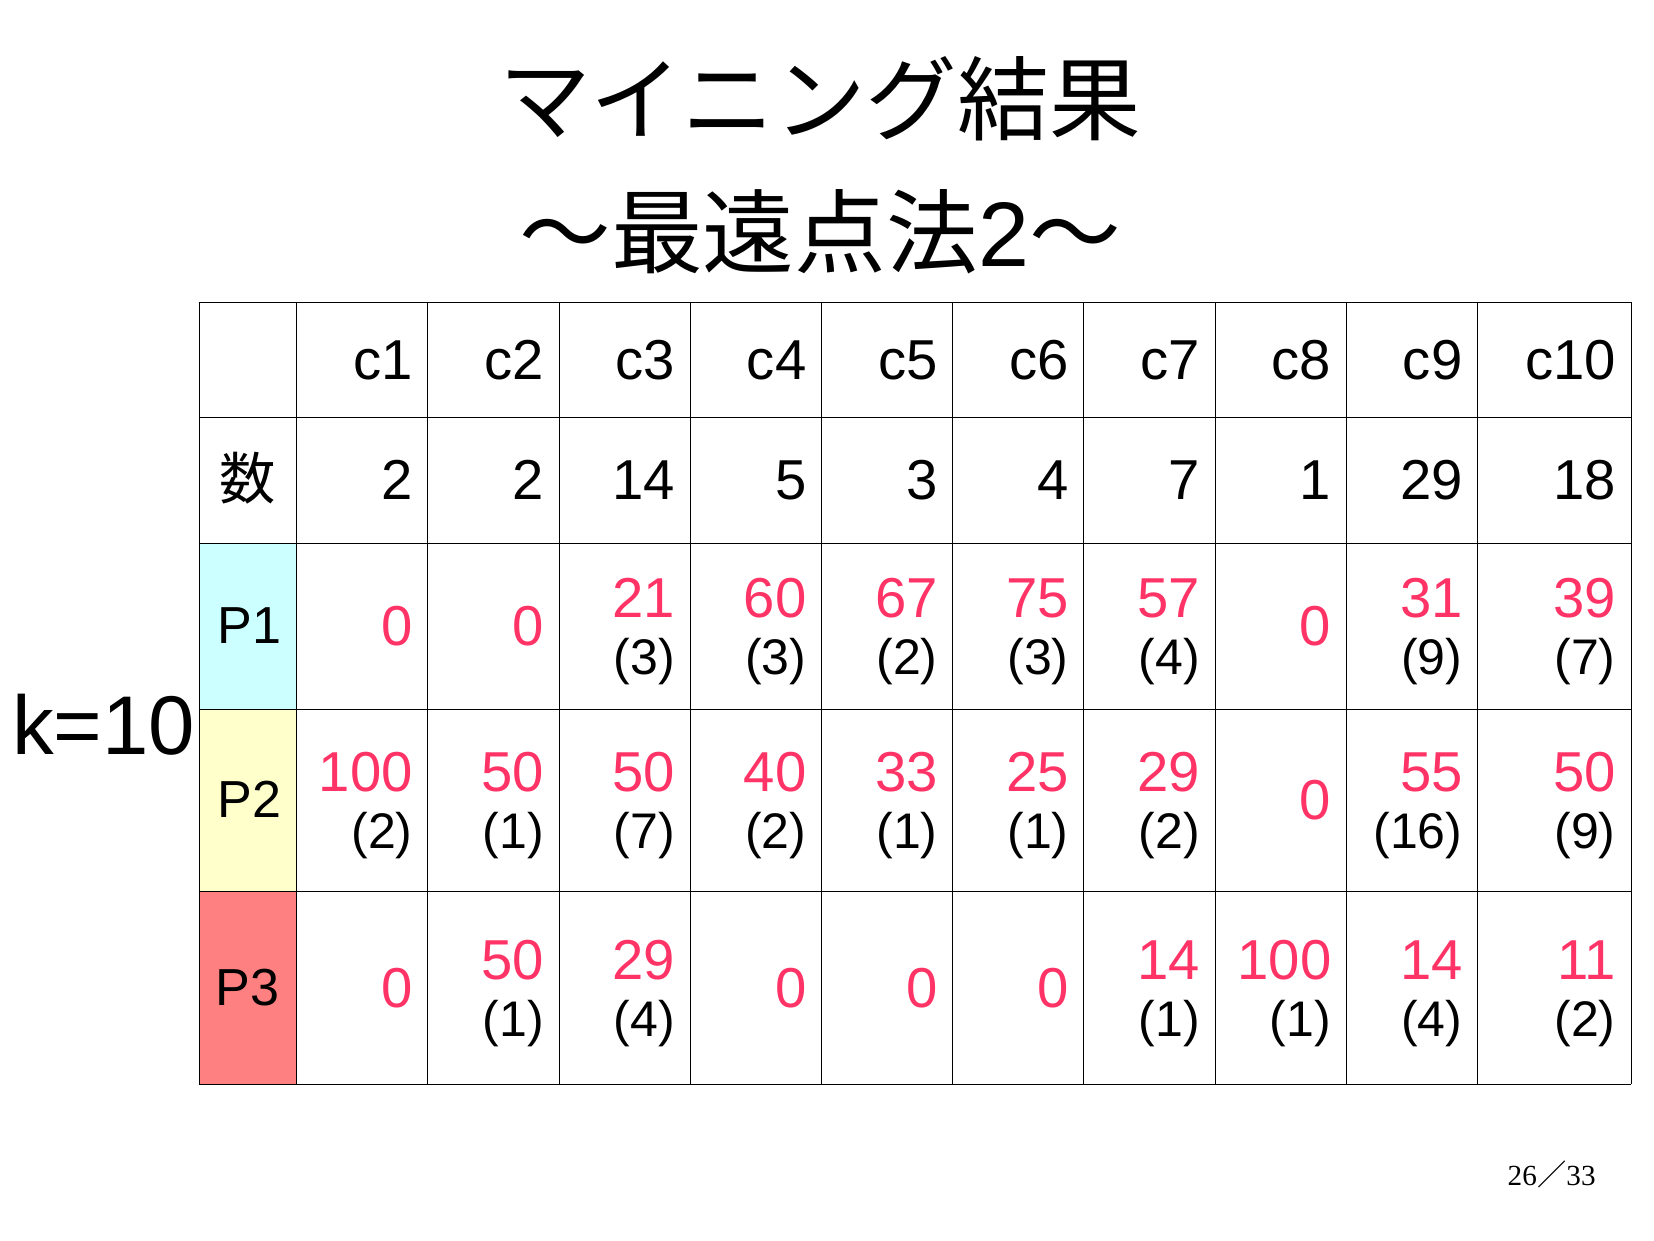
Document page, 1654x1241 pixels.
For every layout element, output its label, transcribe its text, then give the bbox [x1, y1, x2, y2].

table_header c1 [297, 303, 427, 417]
table_cell 25 (1) [953, 710, 1083, 891]
table_header c5 [822, 303, 952, 417]
table_cell 2 [428, 418, 559, 543]
table_cell 57 (4) [1084, 544, 1215, 709]
table_header c8 [1216, 303, 1346, 417]
table_cell 7 [1084, 418, 1215, 543]
title k=10 [0, 679, 225, 773]
table_cell P2 [200, 710, 296, 891]
table_cell 50 (1) [428, 892, 559, 1084]
table_cell 4 [953, 418, 1083, 543]
table_header c4 [691, 303, 821, 417]
table_header [200, 303, 296, 417]
table_cell 50 (1) [428, 710, 559, 891]
table_cell 29 [1347, 418, 1477, 543]
table_cell 100 (1) [1216, 892, 1346, 1084]
table_cell 5 [691, 418, 821, 543]
table_cell 40 (2) [691, 710, 821, 891]
table_cell 29 (2) [1084, 710, 1215, 891]
table_cell 14 [560, 418, 690, 543]
table_cell 3 [822, 418, 952, 543]
table_cell 39 (7) [1478, 544, 1631, 709]
table_cell 67 (2) [822, 544, 952, 709]
table_header c3 [560, 303, 690, 417]
table_cell 0 [953, 892, 1083, 1084]
table_cell 0 [691, 892, 821, 1084]
table_cell 0 [428, 544, 559, 709]
table_header c9 [1347, 303, 1477, 417]
table_cell P1 [200, 544, 296, 709]
table_cell 14 (4) [1347, 892, 1477, 1084]
table_cell 29 (4) [560, 892, 690, 1084]
table_cell 18 [1478, 418, 1631, 543]
table_cell 1 [1216, 418, 1346, 543]
table_cell 数 [200, 418, 296, 543]
table_cell 14 (1) [1084, 892, 1215, 1084]
table_cell 0 [1216, 710, 1346, 891]
table_cell 50 (7) [560, 710, 690, 891]
table_header c10 [1478, 303, 1631, 417]
table_cell 11 (2) [1478, 892, 1631, 1084]
table_cell 0 [297, 892, 427, 1084]
title マイニング結果 〜最遠点法2〜 [76, 56, 1565, 264]
table_cell 21 (3) [560, 544, 690, 709]
table_cell 100 (2) [297, 710, 427, 891]
table_cell 75 (3) [953, 544, 1083, 709]
table_header c2 [428, 303, 559, 417]
table_header c6 [953, 303, 1083, 417]
table_cell 0 [297, 544, 427, 709]
table_cell 0 [822, 892, 952, 1084]
table_cell 33 (1) [822, 710, 952, 891]
table_cell 31 (9) [1347, 544, 1477, 709]
table_cell 0 [1216, 544, 1346, 709]
table_cell 2 [297, 418, 427, 543]
table_cell 50 (9) [1478, 710, 1631, 891]
table_cell P3 [200, 892, 296, 1084]
table_cell 60 (3) [691, 544, 821, 709]
table_header c7 [1084, 303, 1215, 417]
table_cell 55 (16) [1347, 710, 1477, 891]
